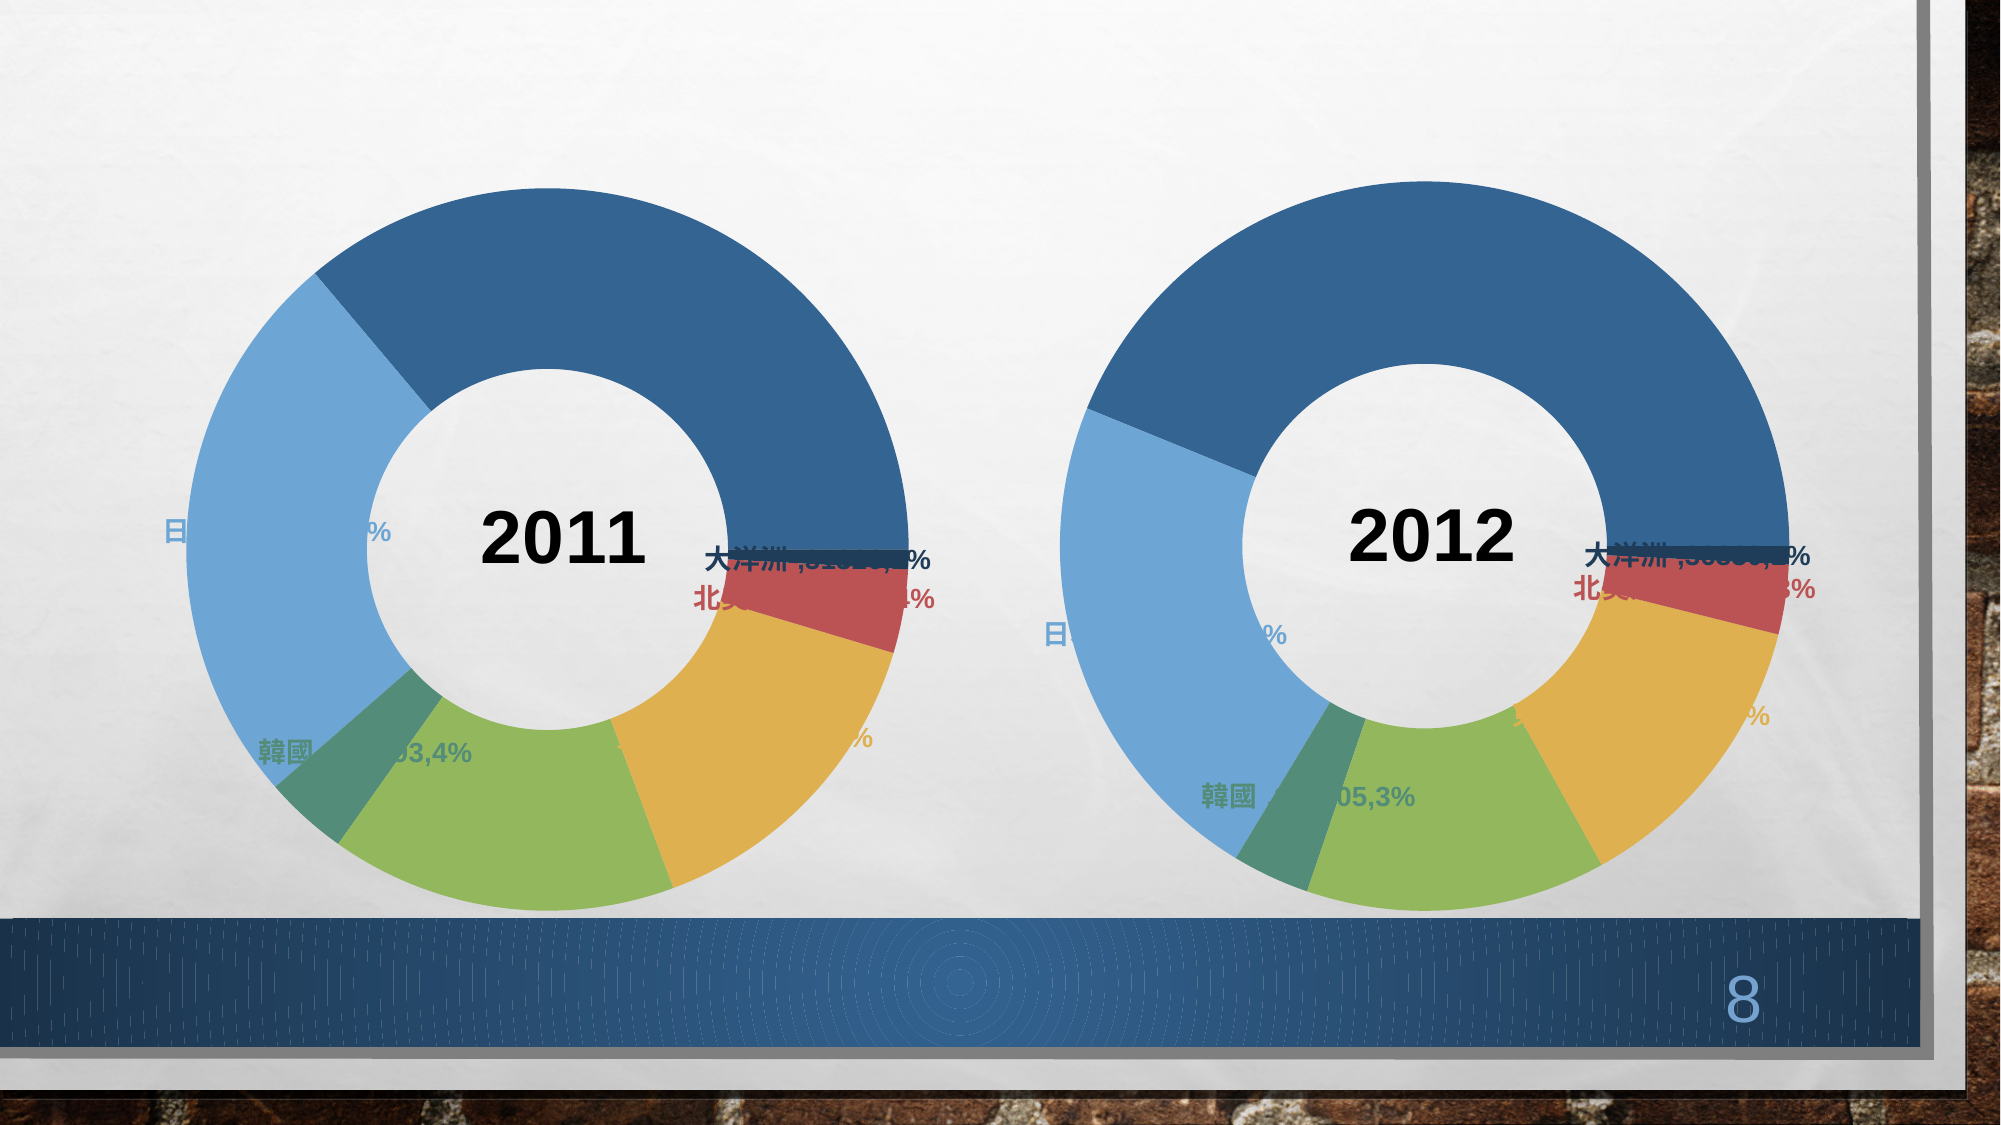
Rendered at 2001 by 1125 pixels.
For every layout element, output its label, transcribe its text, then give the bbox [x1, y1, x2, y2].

text_box 7 [1669, 947, 1819, 1030]
chart [0, 8, 1968, 930]
